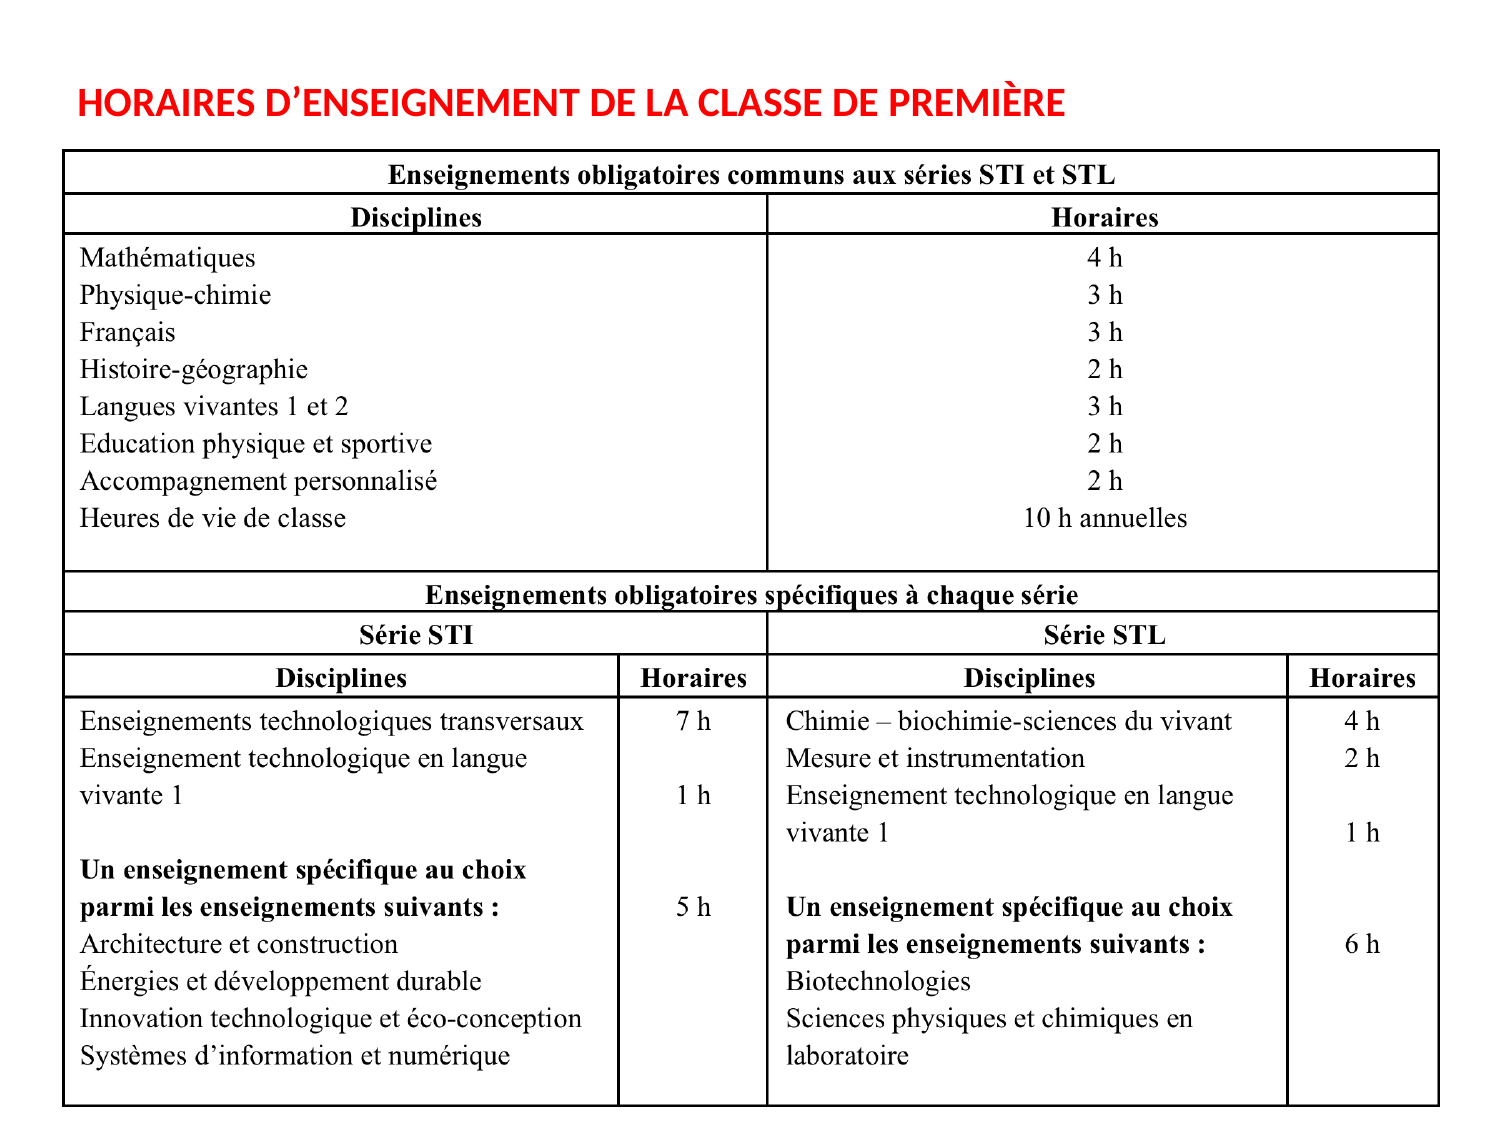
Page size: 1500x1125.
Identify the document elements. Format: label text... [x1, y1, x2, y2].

text_box HORAIRES D’ENSEIGNEMENT DE LA CLASSE DE PREMIÈRE [62, 67, 1440, 133]
picture [62, 149, 1440, 1125]
